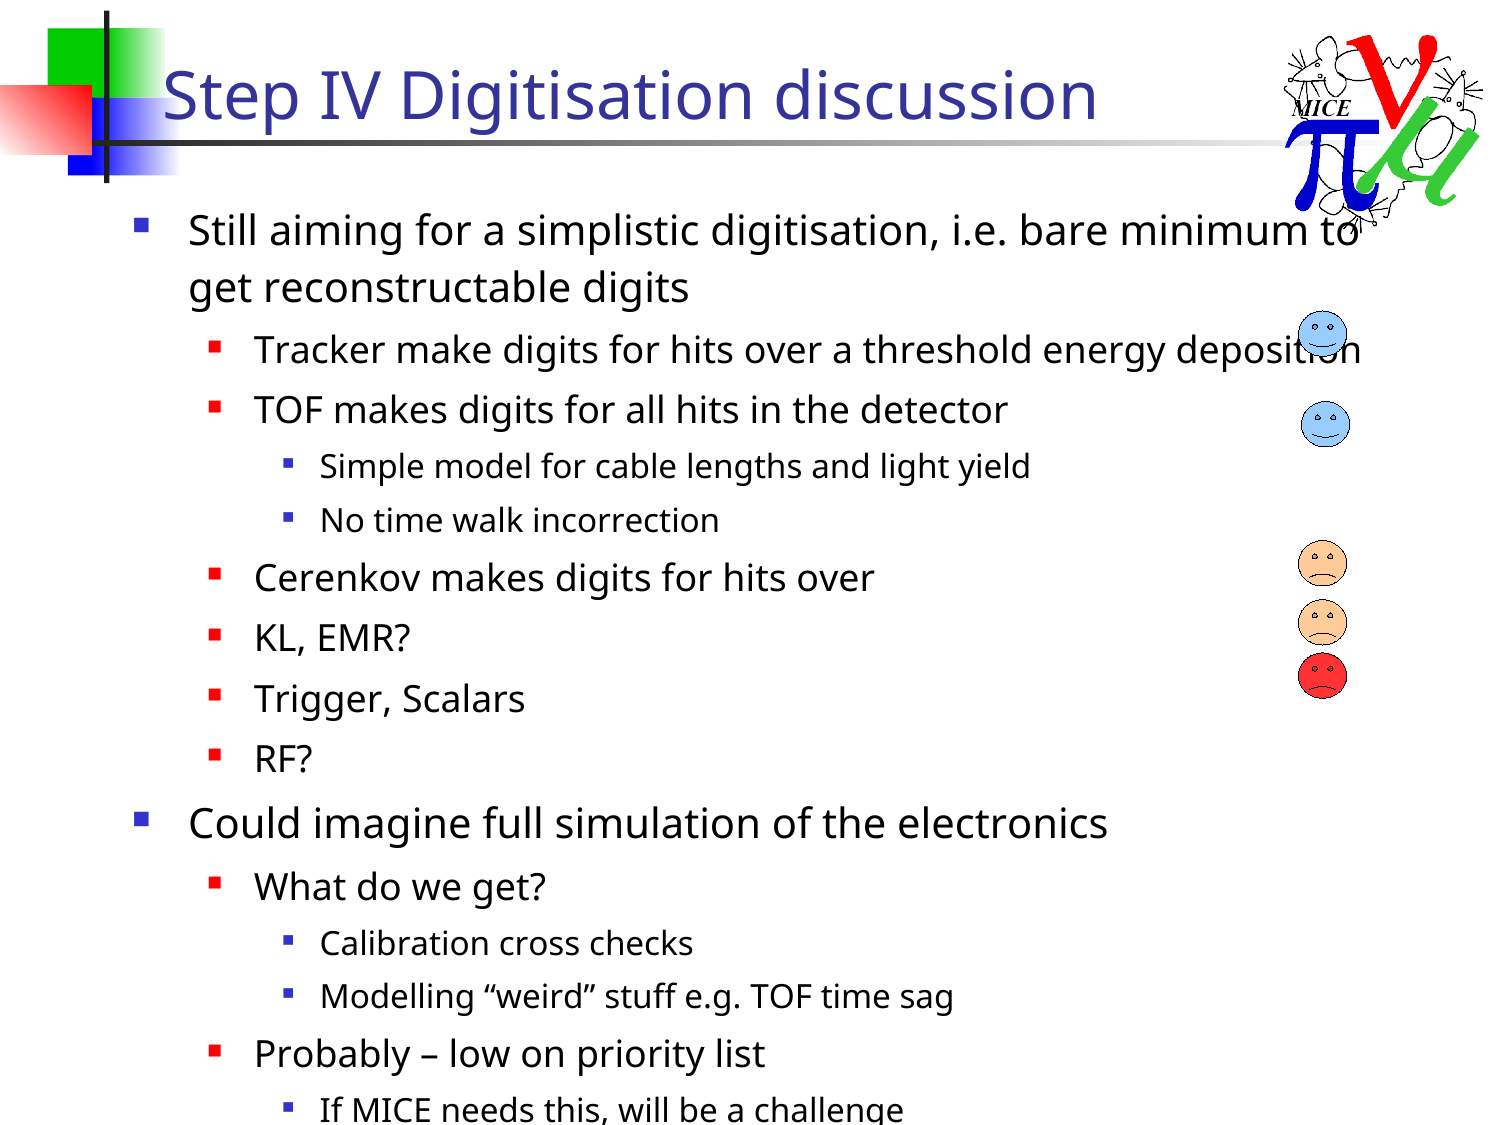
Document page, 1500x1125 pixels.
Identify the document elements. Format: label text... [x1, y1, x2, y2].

picture [1264, 5, 1500, 251]
list Still aiming for a simplistic digitisation, i.e. bare minimum to get reconstructable digits Tracker make digits for hits over a threshold energy deposition TOF makes digits for all hits in the detector Simple model for cable lengths and light yield No time walk incorrection Cerenkov makes digits for hits over KL, EMR? Trigger, Scalars RF? Could imagine full simulation of the electronics What do we get? Calibration cross checks Modelling “weird” stuff e.g. TOF time sag Probably – low on priority list If MICE needs this, will be a challenge Discuss... [117, 192, 1393, 1125]
text_box [1301, 401, 1350, 447]
text_box [1298, 310, 1347, 357]
title Step IV Digitisation discussion [162, 0, 1441, 188]
text_box [1298, 599, 1347, 646]
text_box [1298, 652, 1347, 699]
text_box [1298, 540, 1347, 586]
